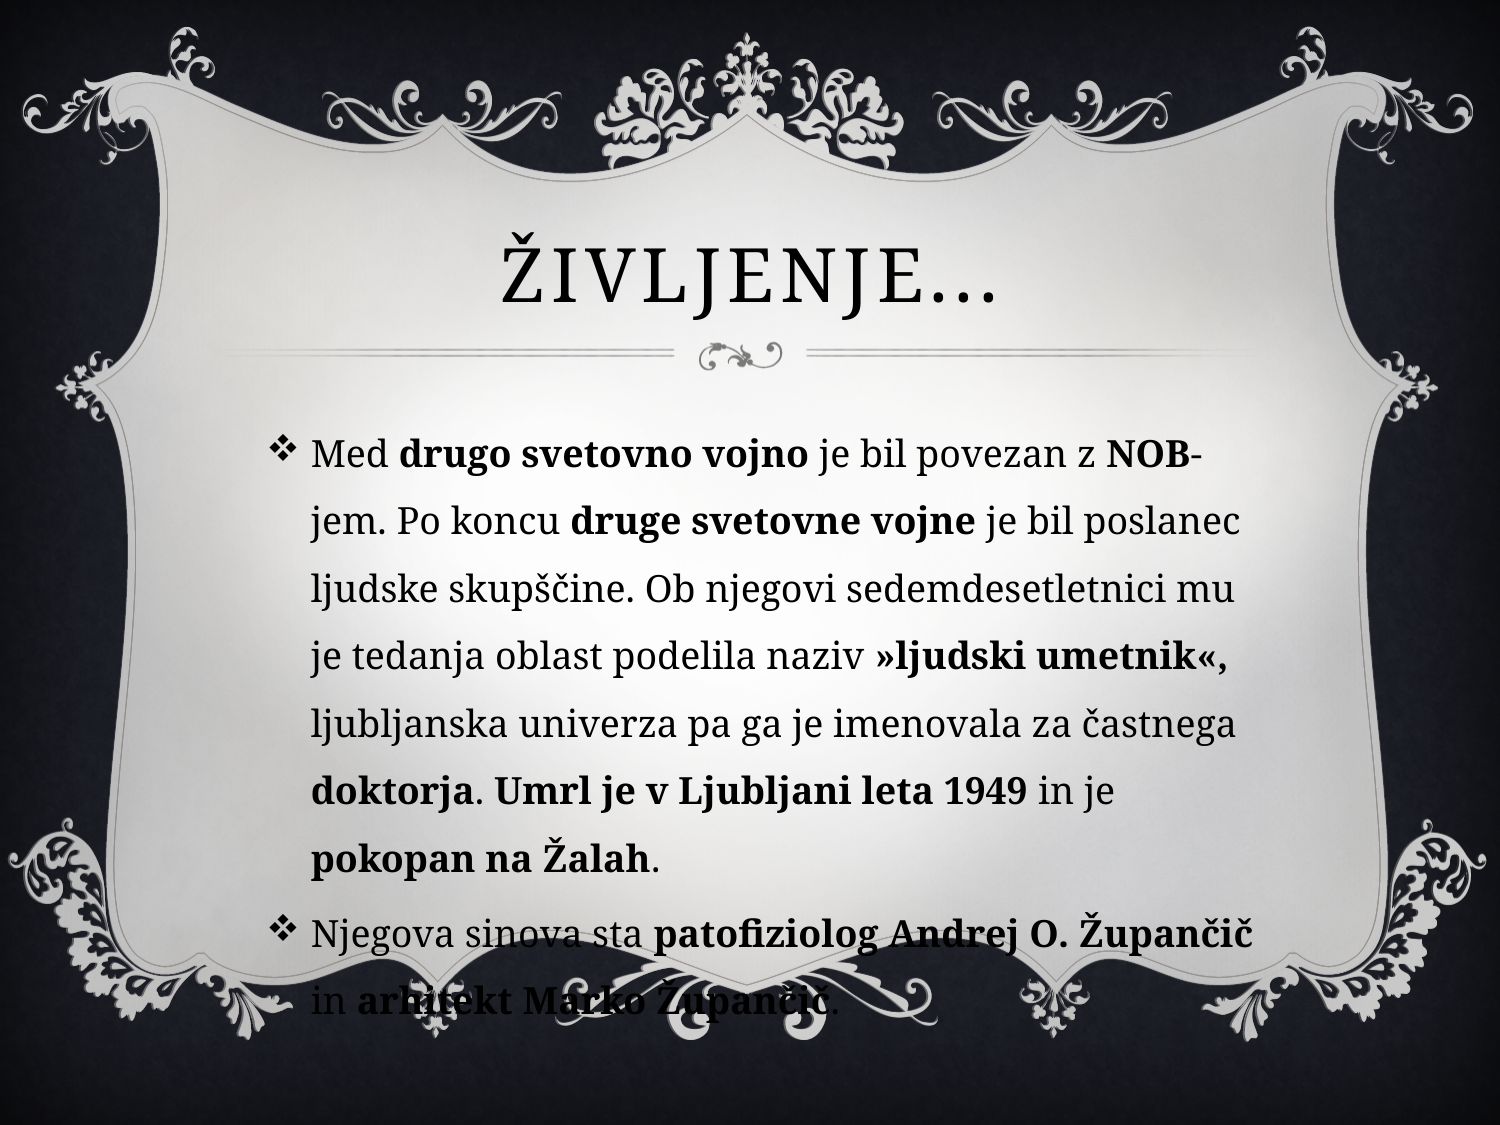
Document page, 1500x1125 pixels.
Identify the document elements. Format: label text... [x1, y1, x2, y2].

title Življenje... [225, 212, 1275, 325]
picture [0, 0, 1500, 1125]
list Med drugo svetovno vojno je bil povezan z NOB-jem. Po koncu druge svetovne vojne je bil poslanec ljudske skupščine. Ob njegovi sedemdesetletnici mu je tedanja oblast podelila naziv »ljudski umetnik«, ljubljanska univerza pa ga je imenovala za častnega doktorja. Umrl je v Ljubljani leta 1949 in je pokopan na Žalah. Njegova sinova sta patofiziolog Andrej O. Župančič in arhitekt Marko Župančič. [225, 399, 1275, 900]
